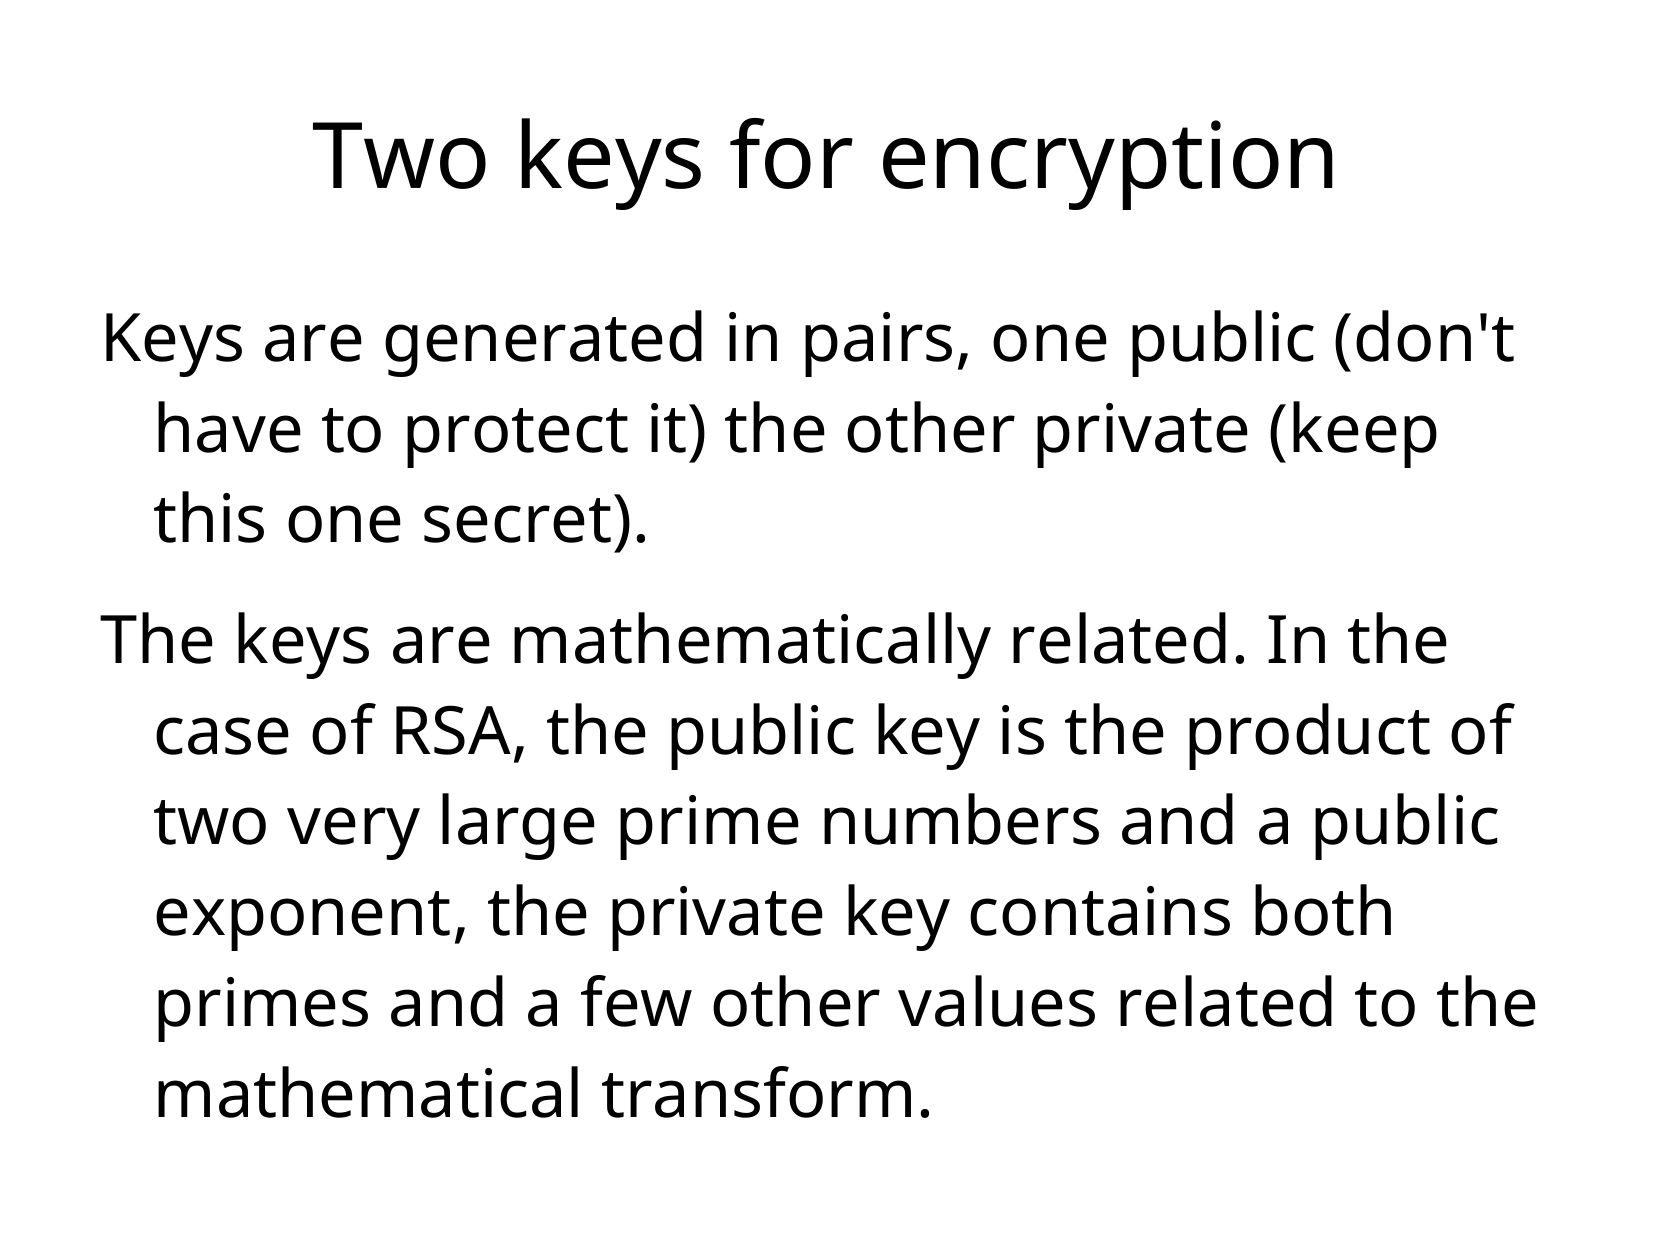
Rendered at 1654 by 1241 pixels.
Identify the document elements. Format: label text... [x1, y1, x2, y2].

list Keys are generated in pairs, one public (don't have to protect it) the other private (keep this one secret). The keys are mathematically related. In the case of RSA, the public key is the product of two very large prime numbers and a public exponent, the private key contains both primes and a few other values related to the mathematical transform. [82, 290, 1571, 1109]
title Two keys for encryption [82, 49, 1571, 257]
